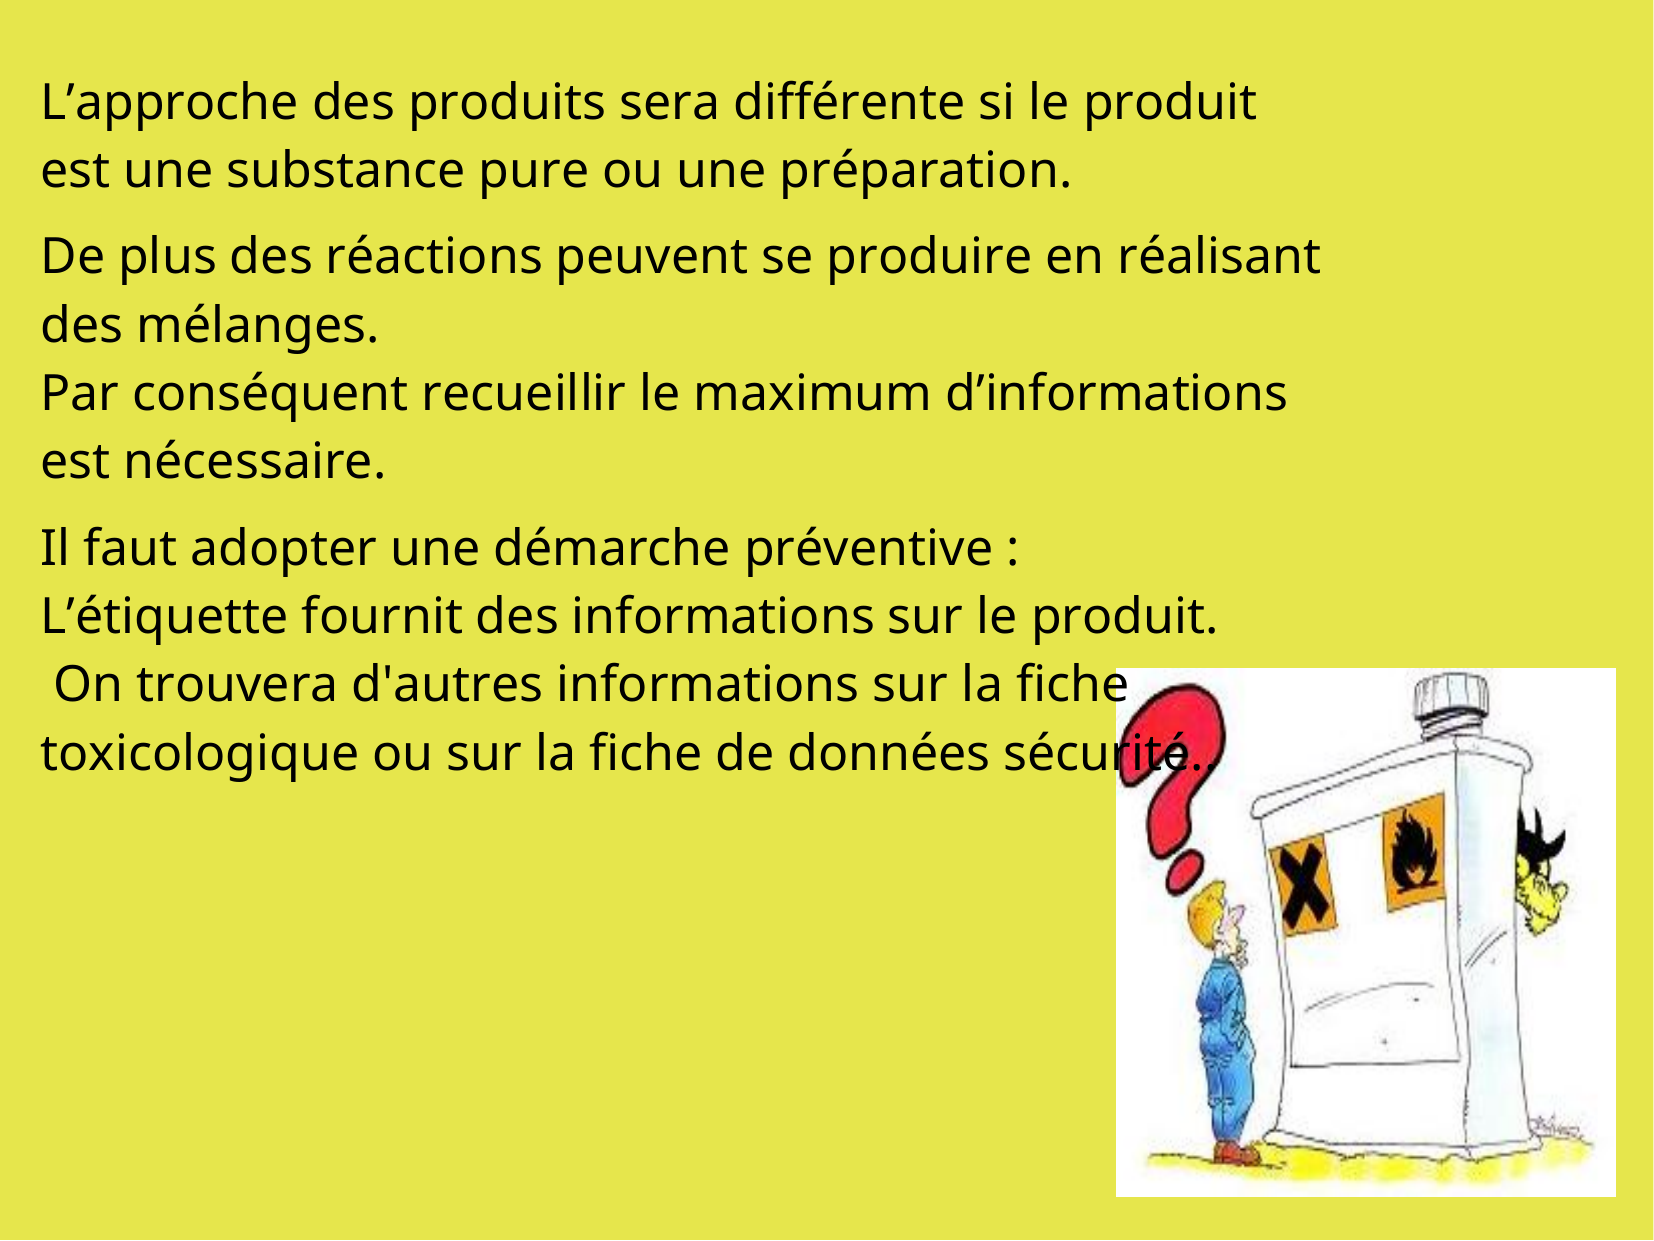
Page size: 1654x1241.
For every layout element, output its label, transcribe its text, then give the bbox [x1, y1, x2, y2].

text_box L’approche des produits sera différente si le produit est une substance pure ou une préparation. De plus des réactions peuvent se produire en réalisant des mélanges. Par conséquent recueillir le maximum d’informations est nécessaire. Il faut adopter une démarche préventive : L’étiquette fournit des informations sur le produit. On trouvera d'autres informations sur la fiche toxicologique ou sur la fiche de données sécurité.. [40, 65, 1325, 922]
picture [1116, 668, 1616, 1197]
